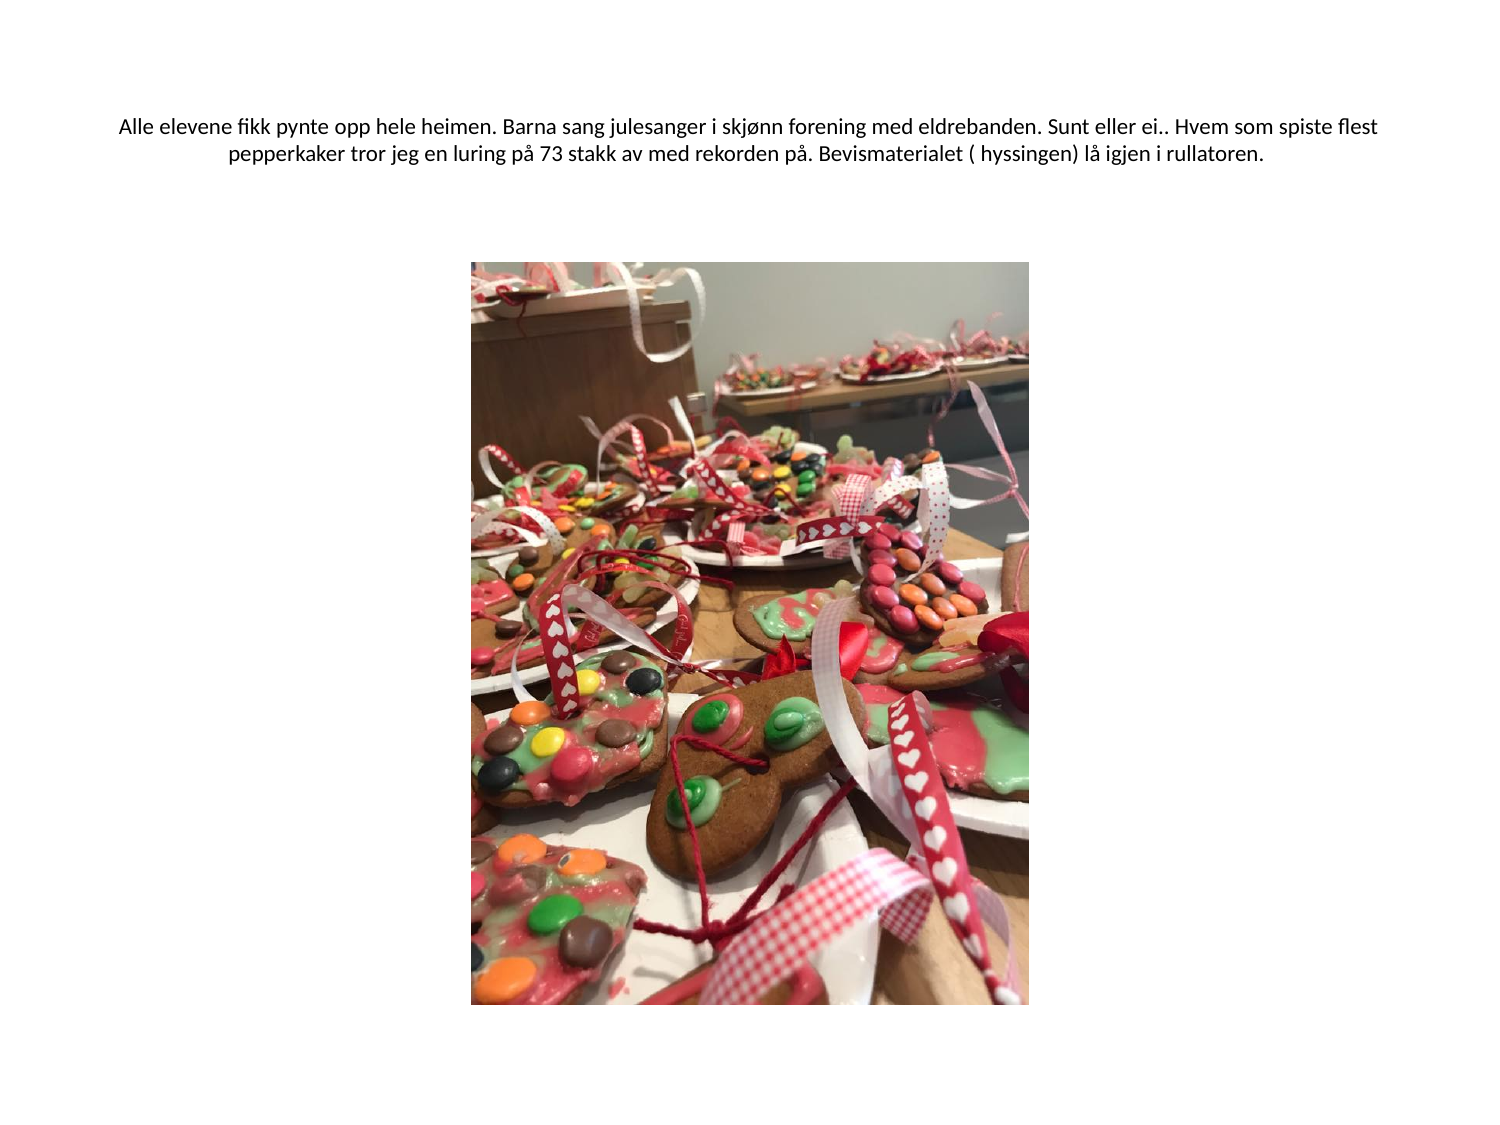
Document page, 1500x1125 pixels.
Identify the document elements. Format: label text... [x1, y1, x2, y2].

title Alle elevene fikk pynte opp hele heimen. Barna sang julesanger i skjønn forening med eldrebanden. Sunt eller ei.. Hvem som spiste flest pepperkaker tror jeg en luring på 73 stakk av med rekorden på. Bevismaterialet ( hyssingen) lå igjen i rullatoren. [75, 45, 1426, 233]
picture [471, 262, 1029, 1005]
